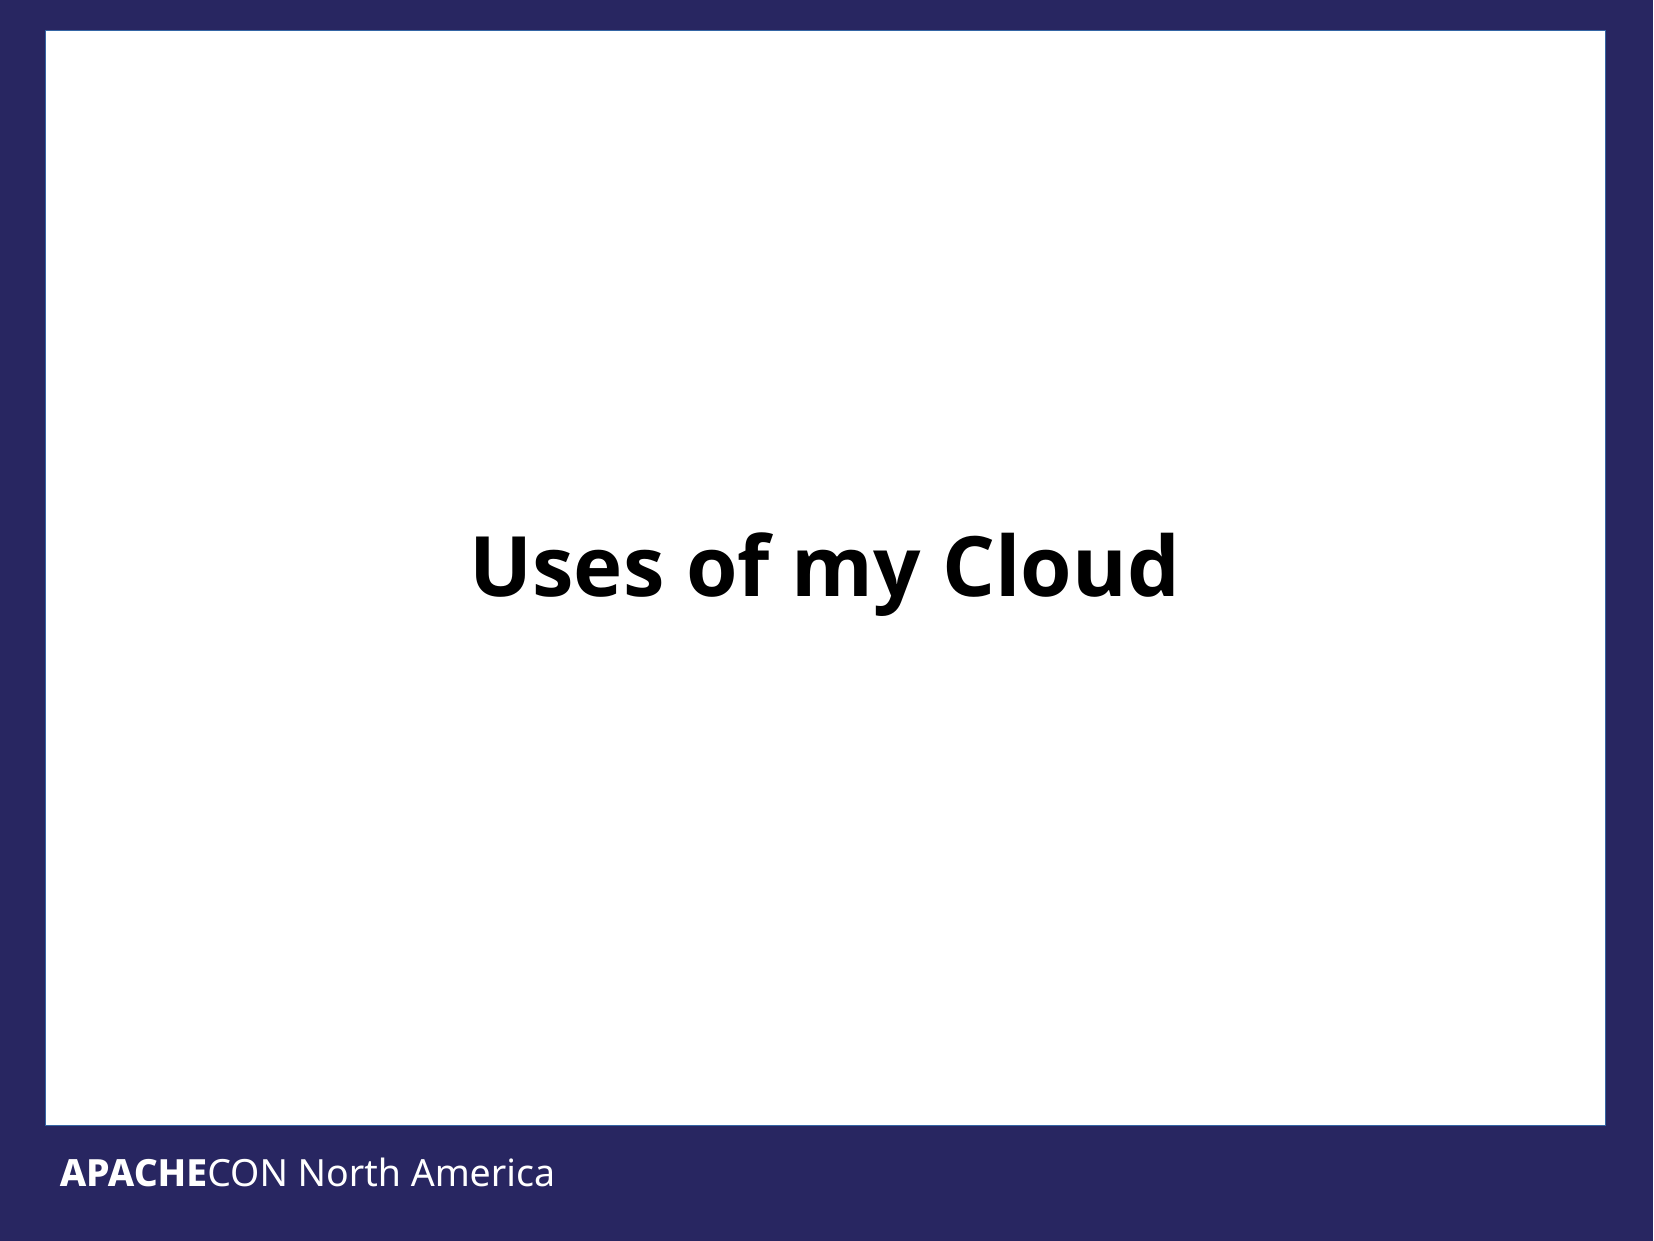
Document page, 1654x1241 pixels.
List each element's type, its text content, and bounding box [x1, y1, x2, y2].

title Uses of my Cloud [105, 510, 1546, 732]
